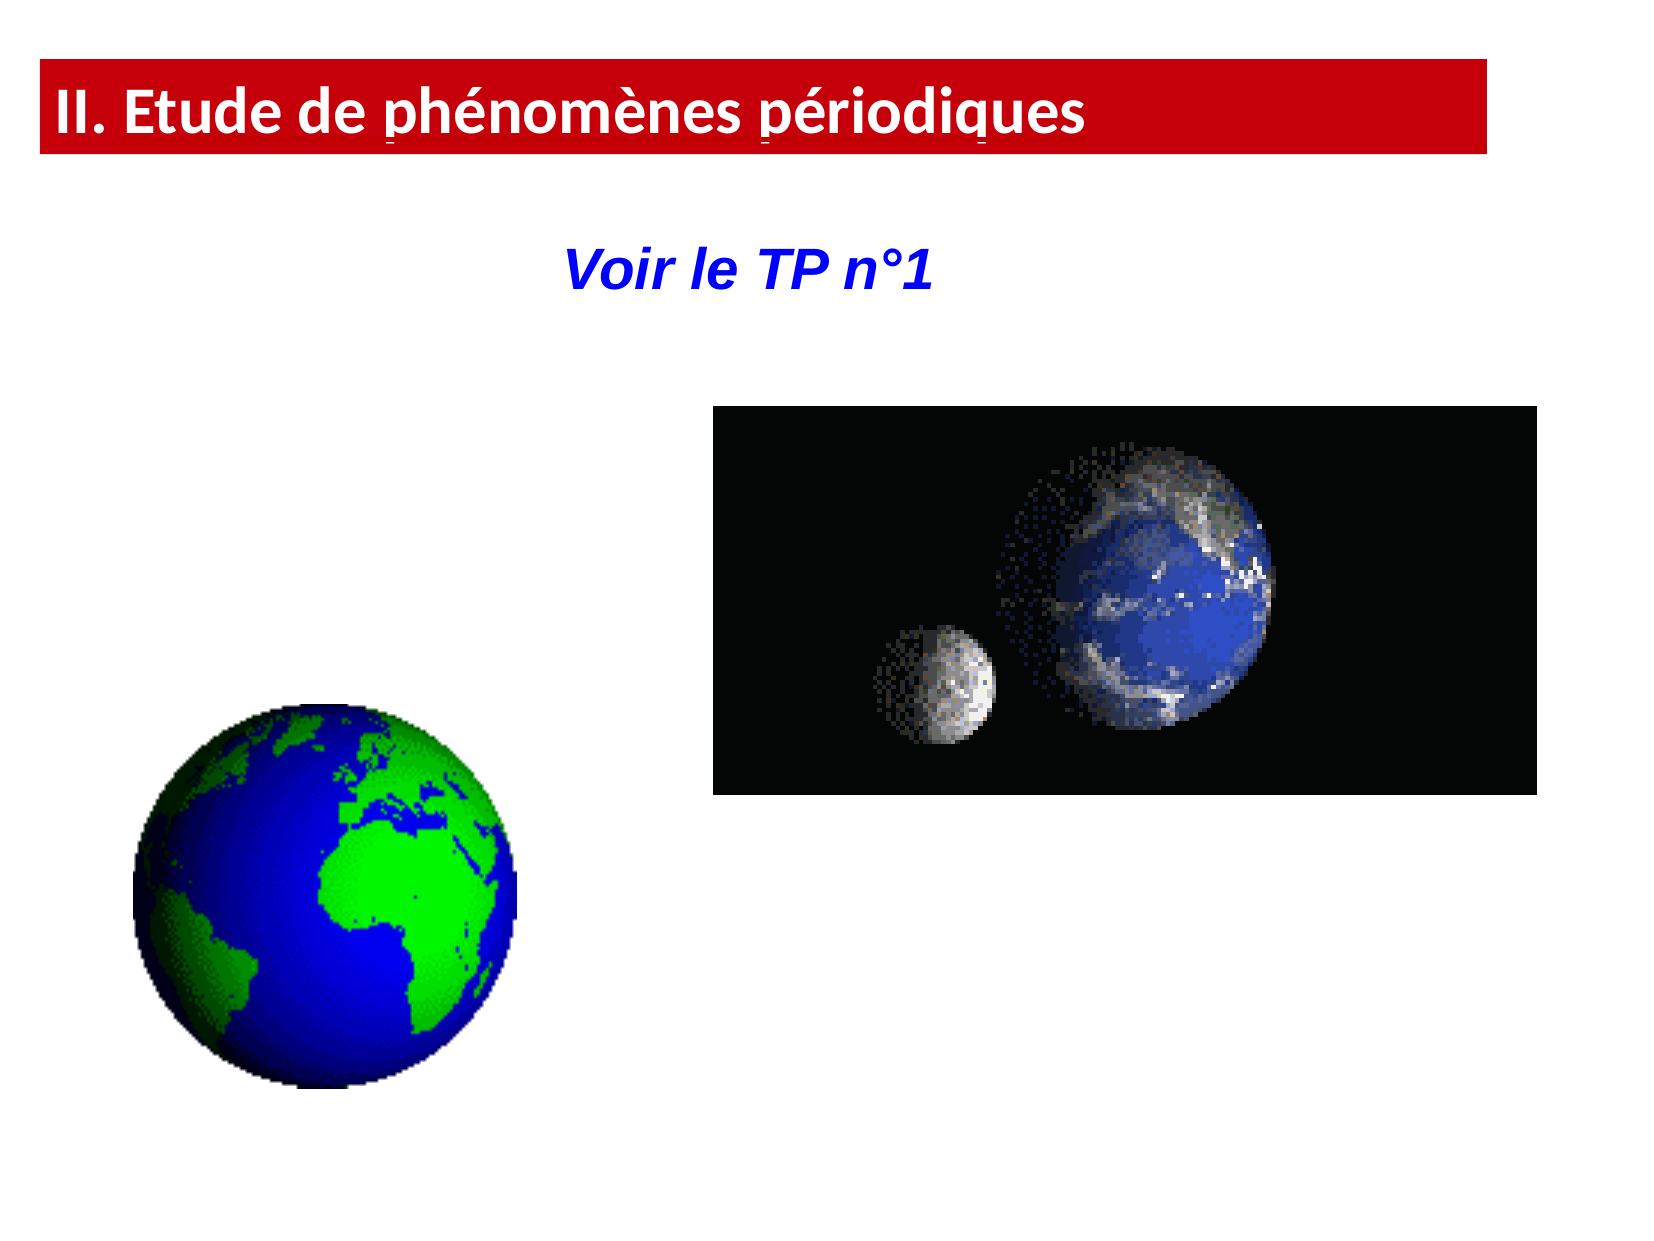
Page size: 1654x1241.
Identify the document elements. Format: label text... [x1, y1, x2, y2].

picture [713, 406, 1537, 795]
text_box II. Etude de phénomènes périodiques [39, 59, 1487, 155]
picture [133, 704, 517, 1089]
text_box Voir le TP n°1 [547, 229, 950, 311]
